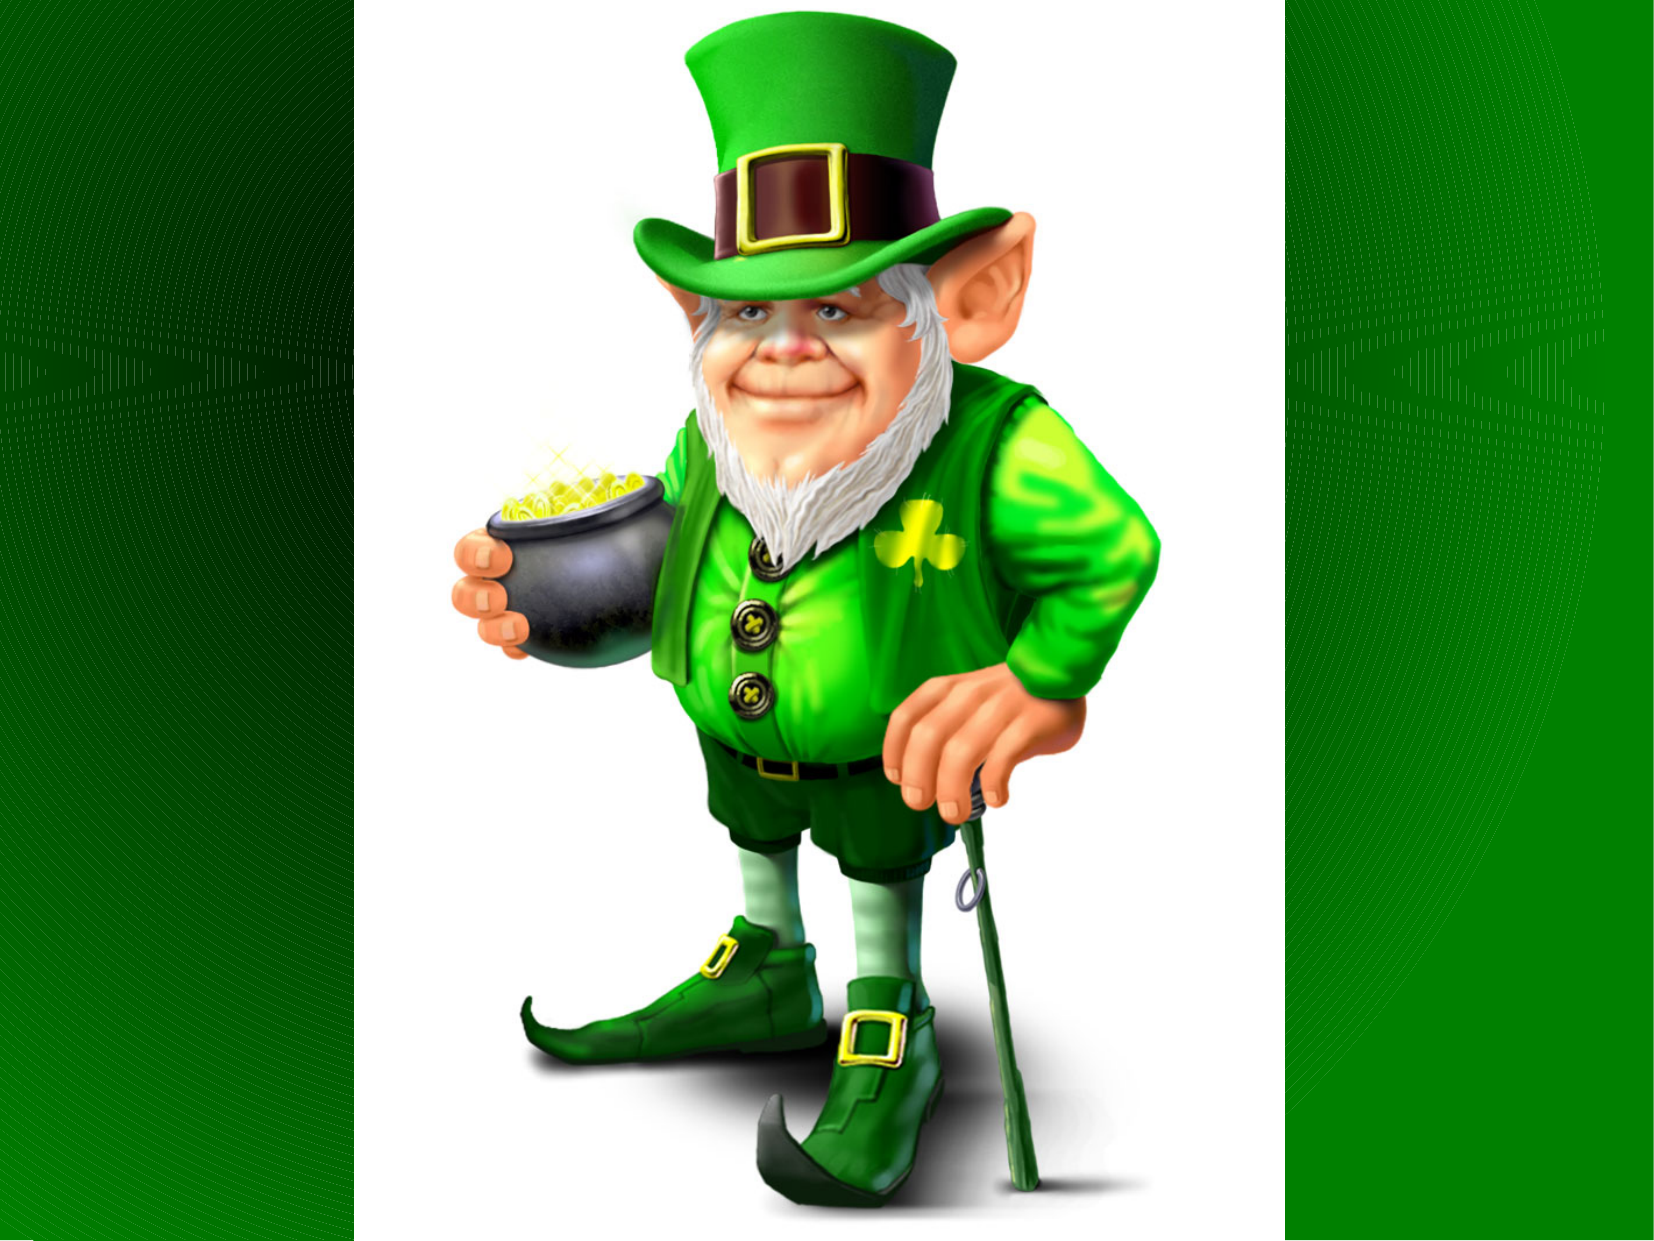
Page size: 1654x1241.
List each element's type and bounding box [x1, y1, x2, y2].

picture [354, 0, 1285, 1241]
